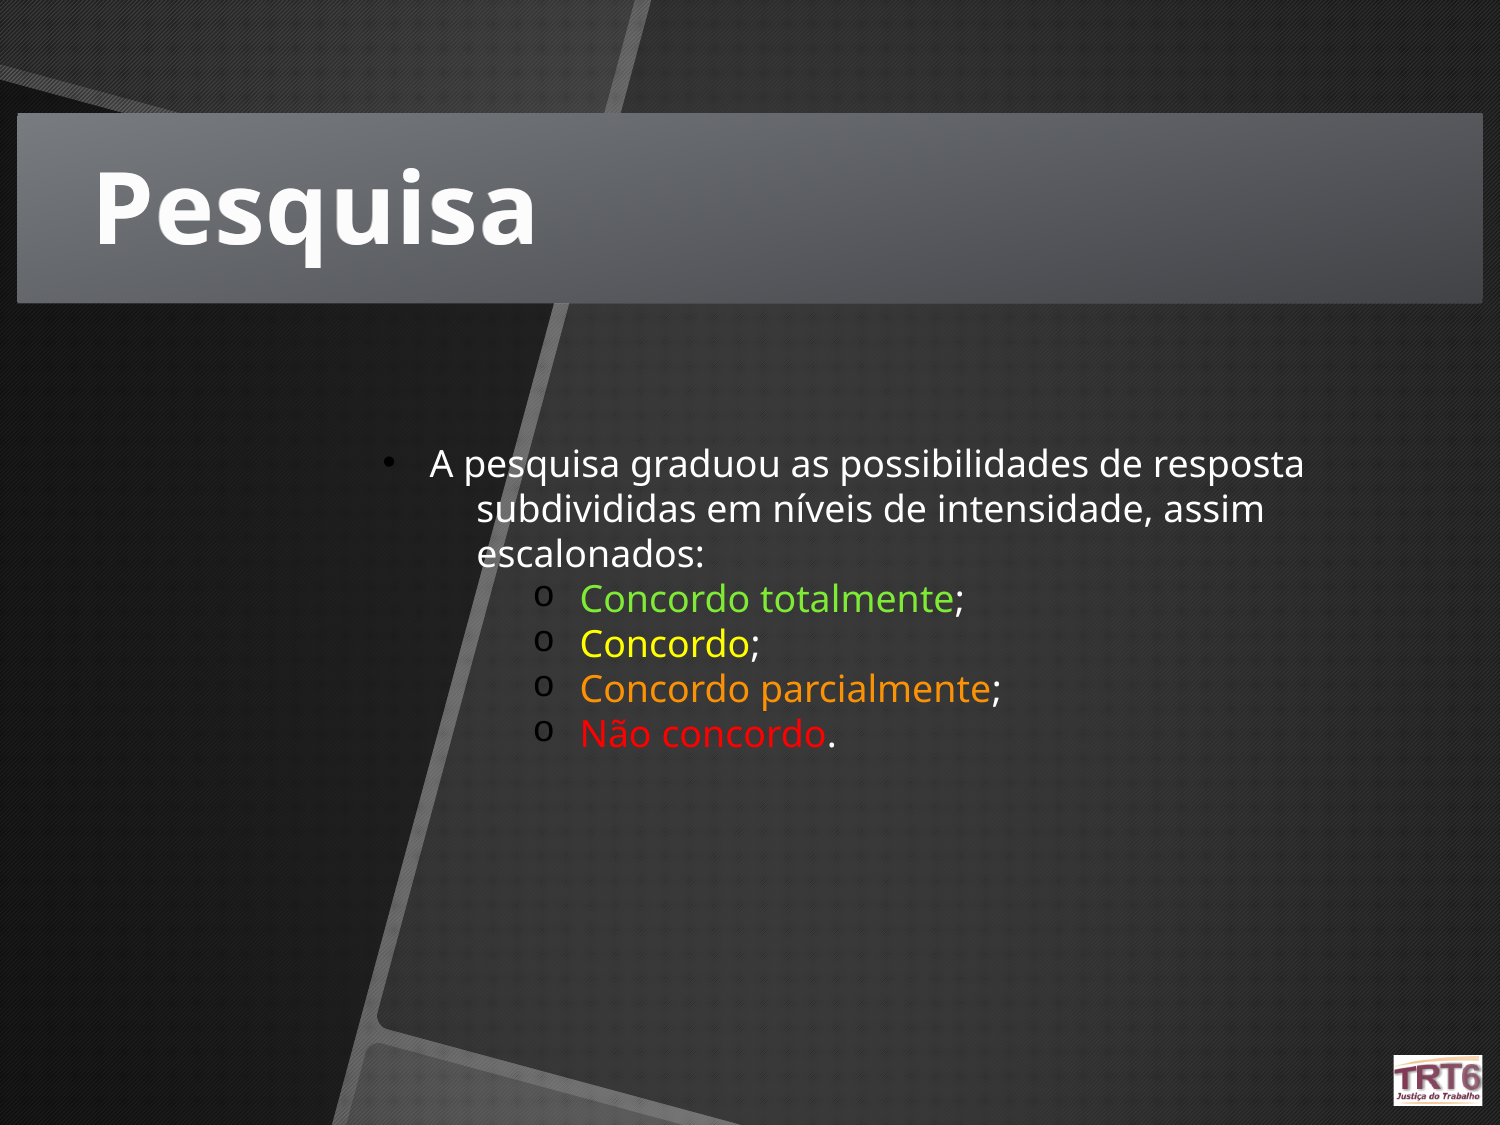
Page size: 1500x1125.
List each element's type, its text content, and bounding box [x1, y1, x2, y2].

text_box [18, 114, 1482, 303]
picture [1393, 1055, 1483, 1106]
text_box A pesquisa graduou as possibilidades de resposta subdivididas em níveis de intensidade, assim escalonados: Concordo totalmente; Concordo; Concordo parcialmente; Não concordo. [123, 432, 1500, 720]
text_box Pesquisa [77, 137, 1270, 272]
